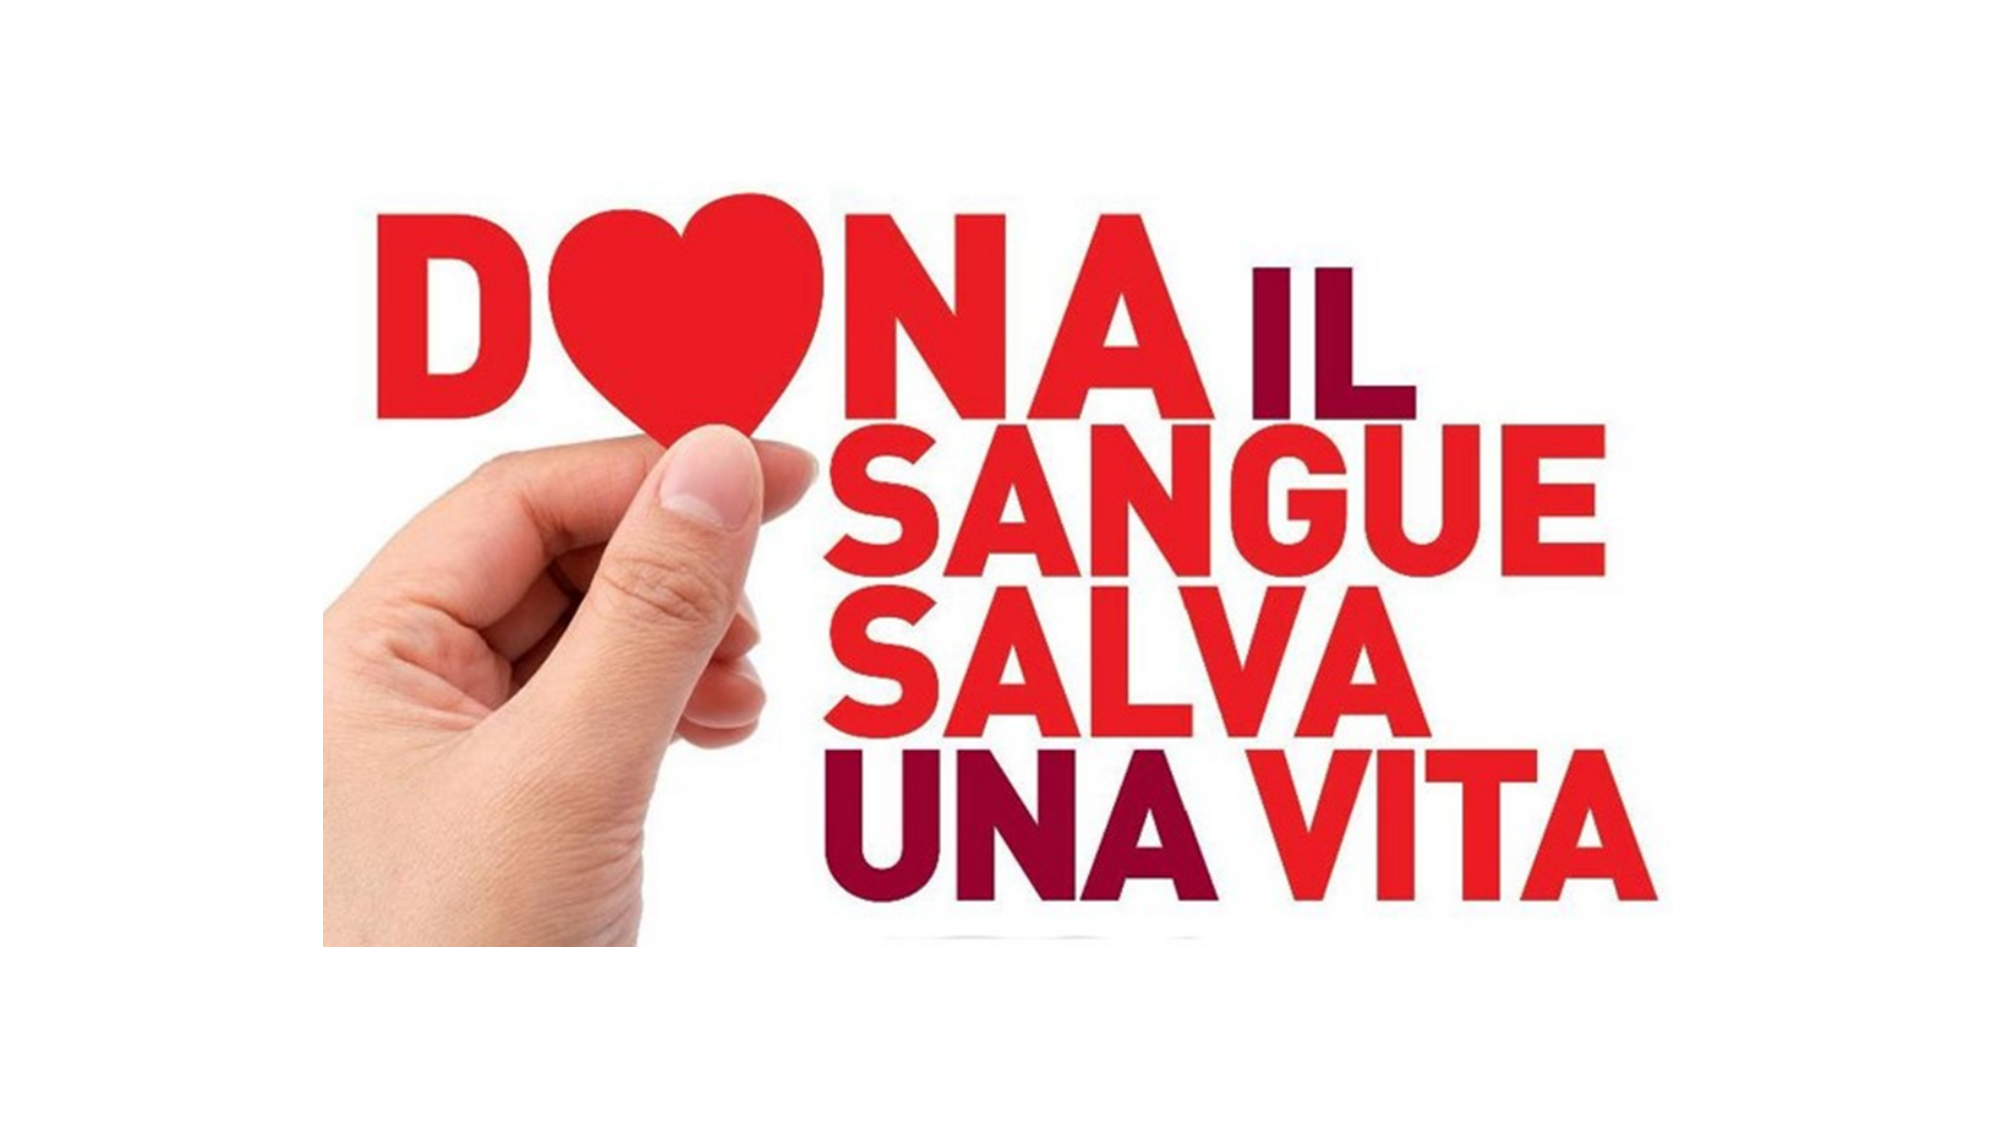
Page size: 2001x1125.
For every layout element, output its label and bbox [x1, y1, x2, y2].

picture [323, 181, 1673, 947]
